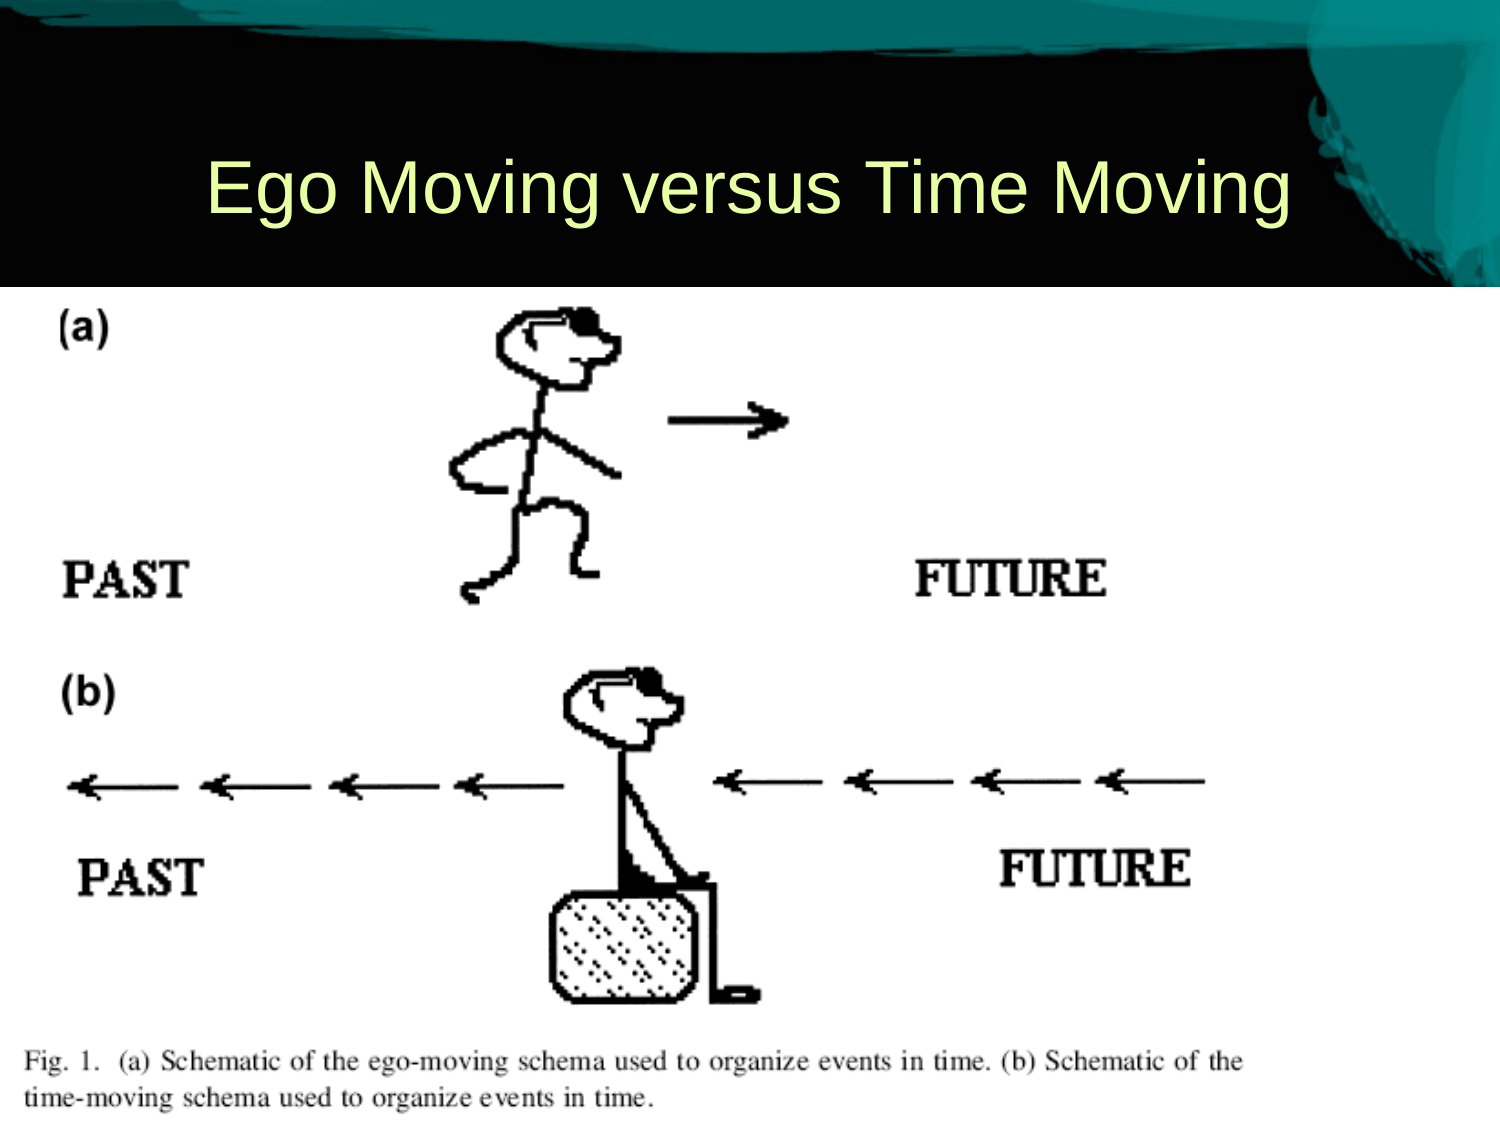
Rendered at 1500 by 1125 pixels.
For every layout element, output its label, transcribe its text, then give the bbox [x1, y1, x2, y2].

picture [0, 0, 1500, 1125]
title Ego Moving versus Time Moving [75, 75, 1426, 287]
